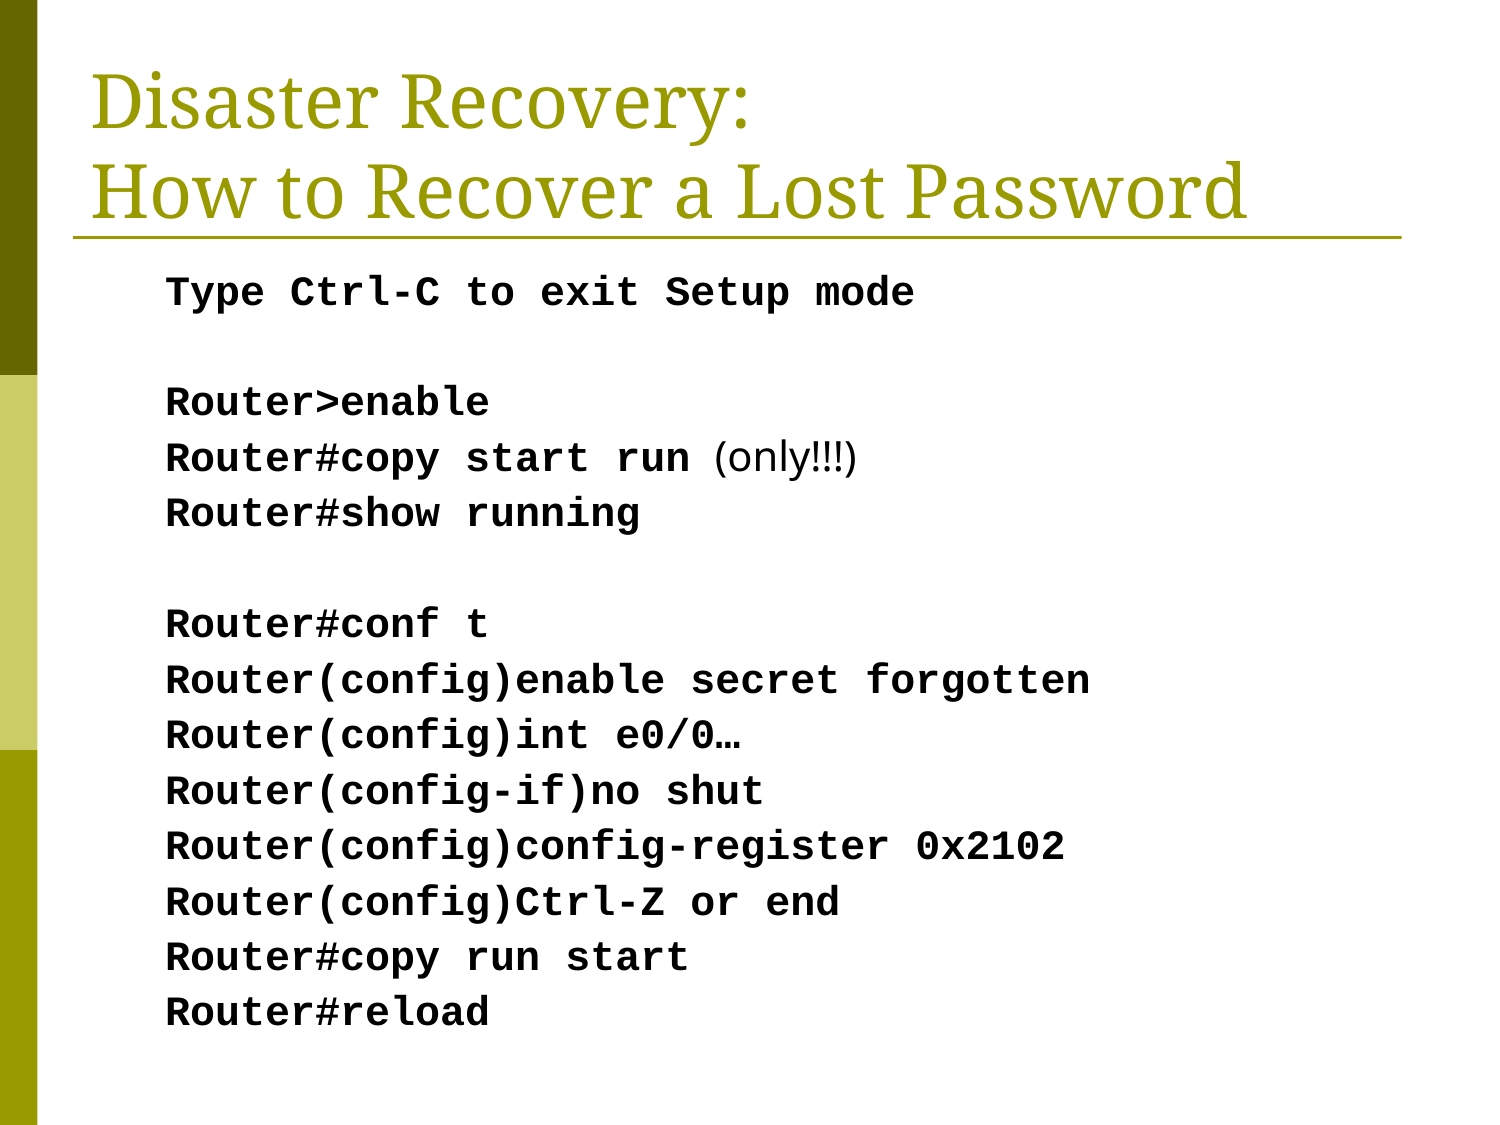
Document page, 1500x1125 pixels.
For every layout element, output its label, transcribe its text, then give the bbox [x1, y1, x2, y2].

list Type Ctrl-C to exit Setup mode Router>enable Router#copy start run (only!!!) Router#show running Router#conf t Router(config)enable secret forgotten Router(config)int e0/0… Router(config-if)no shut Router(config)config-register 0x2102 Router(config)Ctrl-Z or end Router#copy run start Router#reload [75, 262, 1471, 1083]
title Disaster Recovery: How to Recover a Lost Password [75, 45, 1426, 233]
